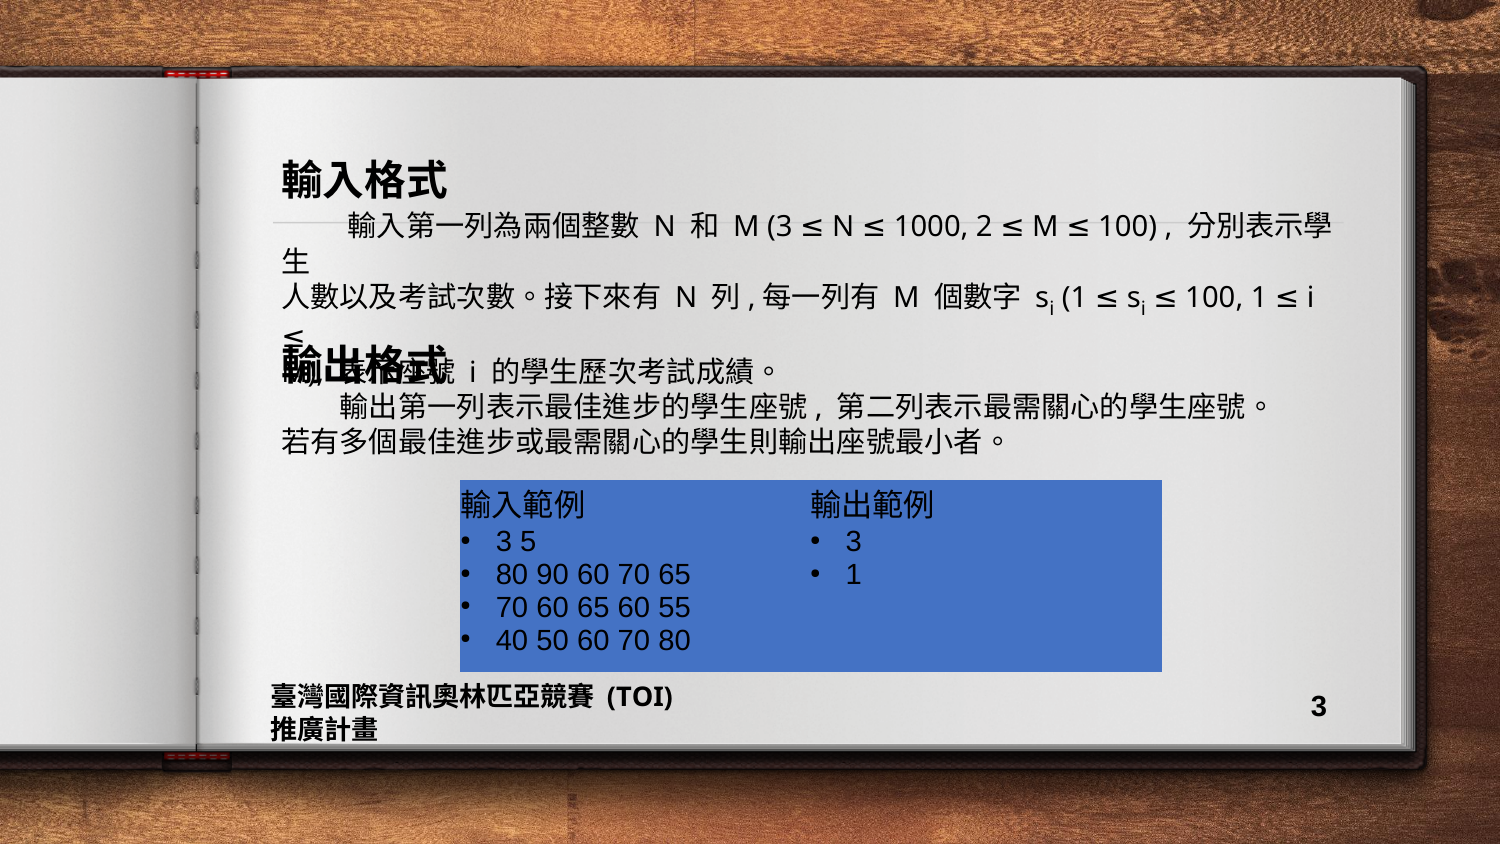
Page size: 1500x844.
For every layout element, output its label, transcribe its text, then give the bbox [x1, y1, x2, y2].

table_header 輸出範例 3 1 [810, 480, 1162, 672]
text_box 輸出格式 輸出第一列表示最佳進步的學生座號, 第二列表示最需關心的學生座號。 若有多個最佳進步或最需關心的學生則輸出座號最小者。 [266, 331, 1386, 480]
table_header 輸入範例 3 5 80 90 60 70 65 70 60 65 60 55 40 50 60 70 80 [460, 480, 810, 672]
text_box [1295, 672, 1386, 737]
text_box 輸入格式 輸入第一列為兩個整數 N 和 M (3 ≤ N ≤ 1000, 2 ≤ M ≤ 100) , 分別表示學生 人數以及考試次數。接下來有 N 列,每一列有 M 個數字 si (1 ≤ si ≤ 100, 1 ≤ i ≤ M), 表示座號 i 的學生歷次考試成績。 [266, 146, 1356, 331]
